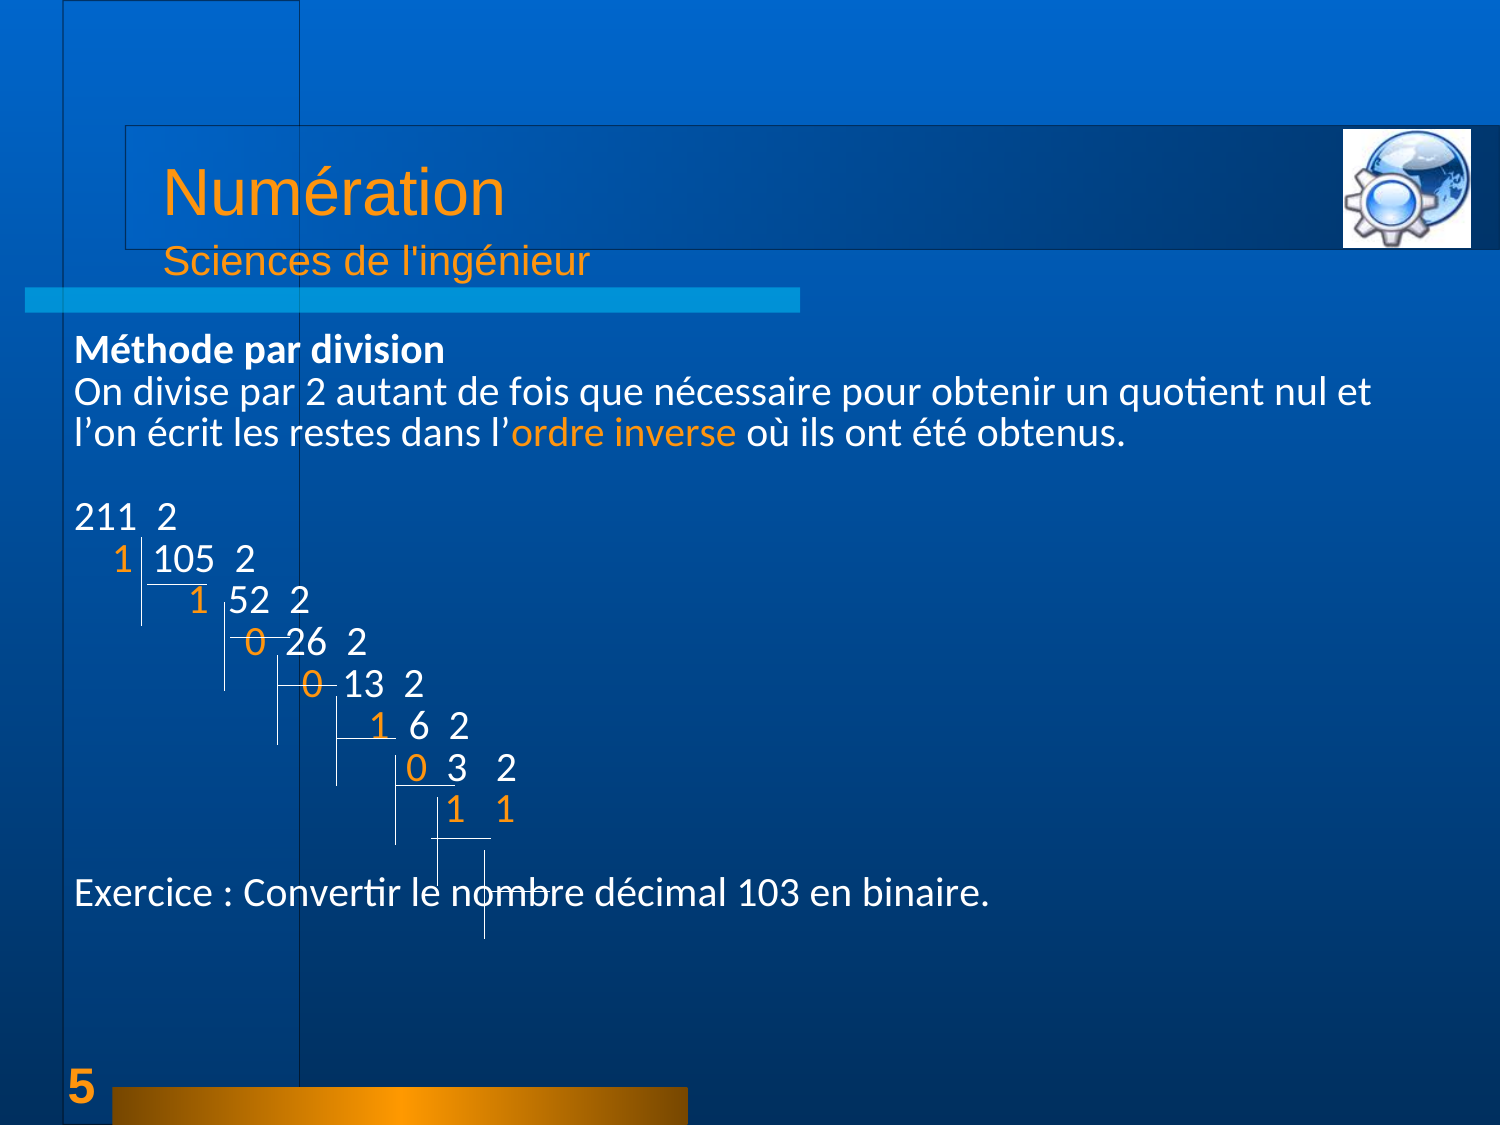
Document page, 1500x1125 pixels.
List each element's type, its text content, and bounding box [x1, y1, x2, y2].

picture [1343, 129, 1471, 248]
text_box Méthode par division On divise par 2 autant de fois que nécessaire pour obtenir un quotient nul et l’on écrit les restes dans l’ordre inverse où ils ont été obtenus. 211 2 1 105 2 1 52 2 0 26 2 0 13 2 1 6 2 0 3 2 1 1 Exercice : Convertir le nombre décimal 103 en binaire. [59, 324, 1477, 1054]
